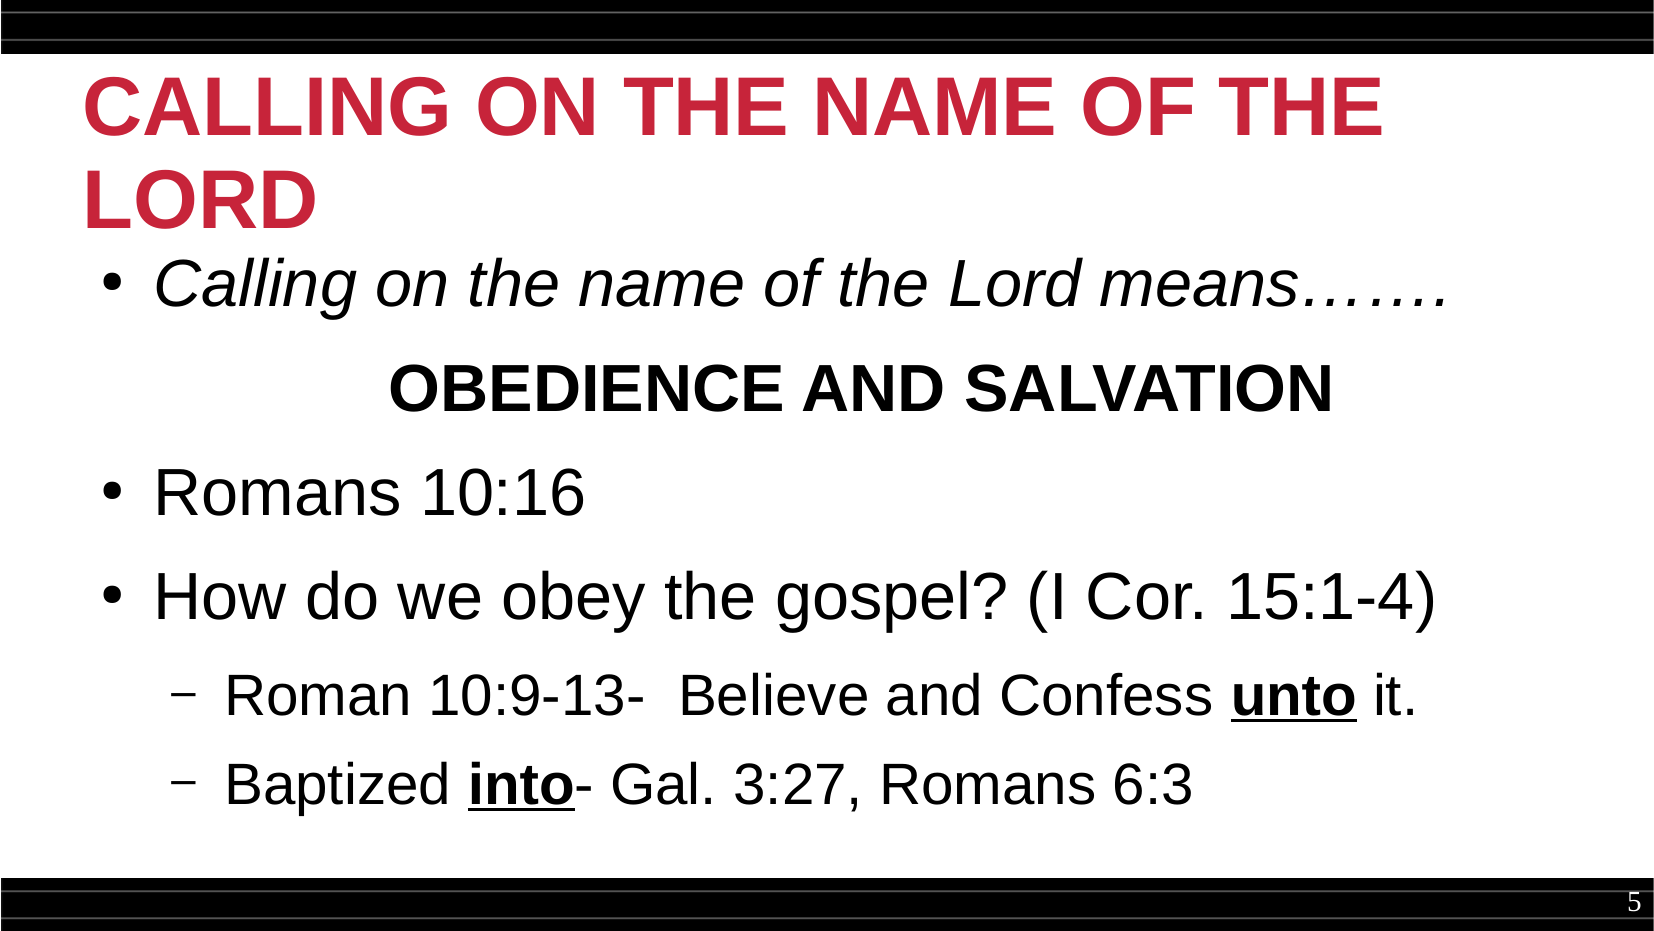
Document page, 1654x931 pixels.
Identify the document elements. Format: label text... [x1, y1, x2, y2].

title CALLING ON THE NAME OF THE LORD [82, 60, 1571, 246]
picture [1, 0, 1654, 54]
picture [1, 878, 1654, 931]
list Calling on the name of the Lord means……. OBEDIENCE AND SALVATION Romans 10:16 How do we obey the gospel? (I Cor. 15:1-4) Roman 10:9-13- Believe and Confess unto it. Baptized into- Gal. 3:27, Romans 6:3 [82, 246, 1571, 856]
